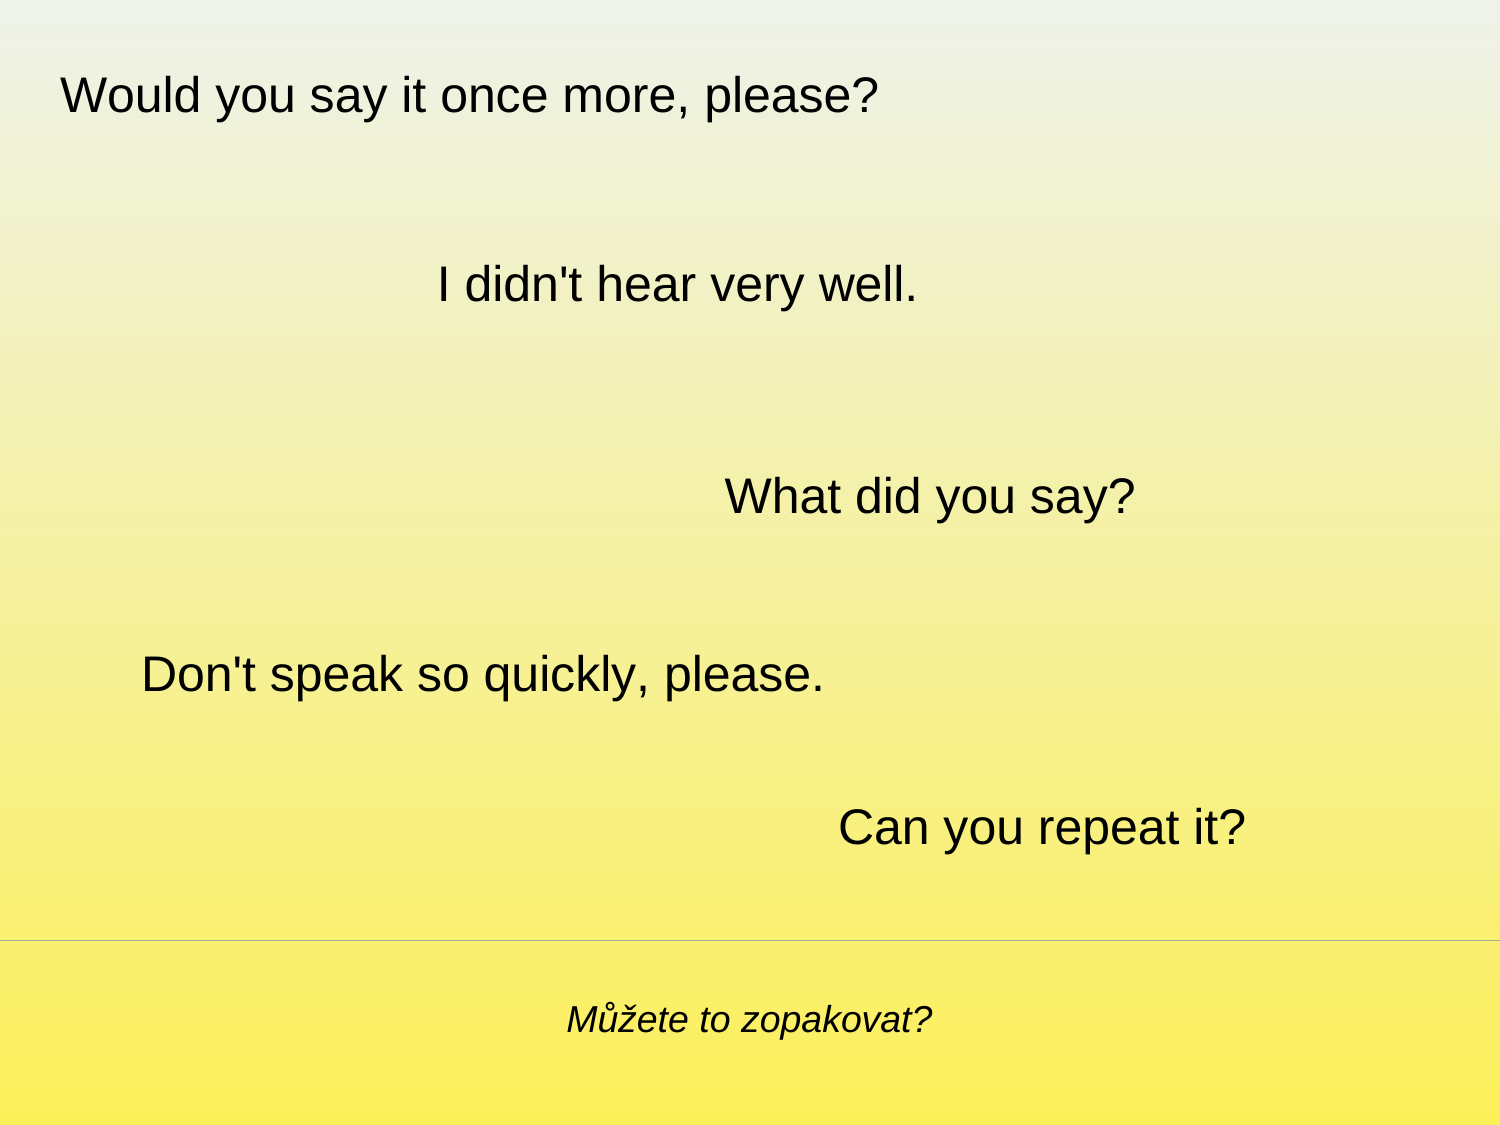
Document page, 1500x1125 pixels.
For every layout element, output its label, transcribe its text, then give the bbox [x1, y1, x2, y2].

text_box Can you repeat it? [823, 786, 1262, 863]
text_box I didn't hear very well. [422, 243, 934, 319]
text_box Would you say it once more, please? [45, 54, 895, 131]
text_box What did you say? [709, 456, 1151, 532]
text_box Můžete to zopakovat? [551, 987, 948, 1049]
text_box Don't speak so quickly, please. [126, 633, 841, 709]
